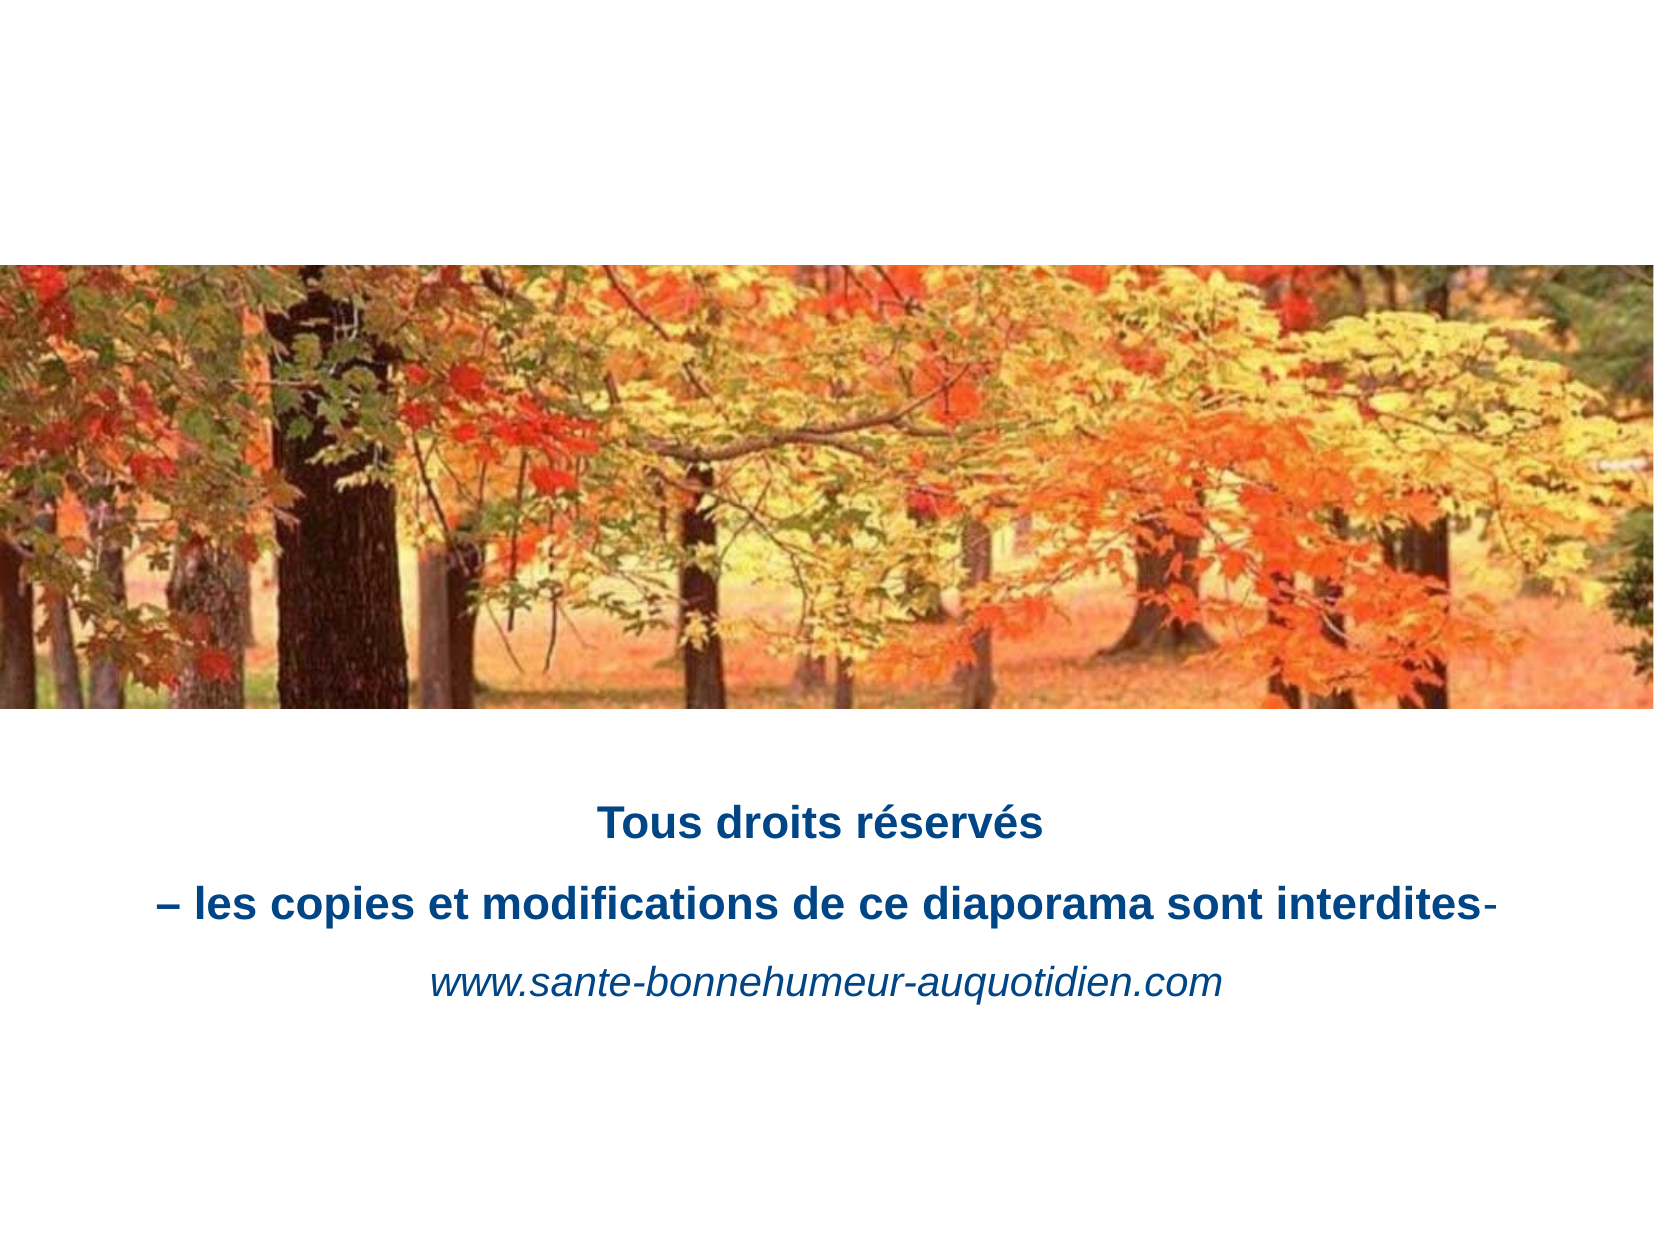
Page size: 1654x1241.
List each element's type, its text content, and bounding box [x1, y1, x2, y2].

list Tous droits réservés – les copies et modifications de ce diaporama sont interdites- www.sante-bonnehumeur-auquotidien.com [47, 797, 1536, 1128]
picture [0, 265, 1654, 709]
